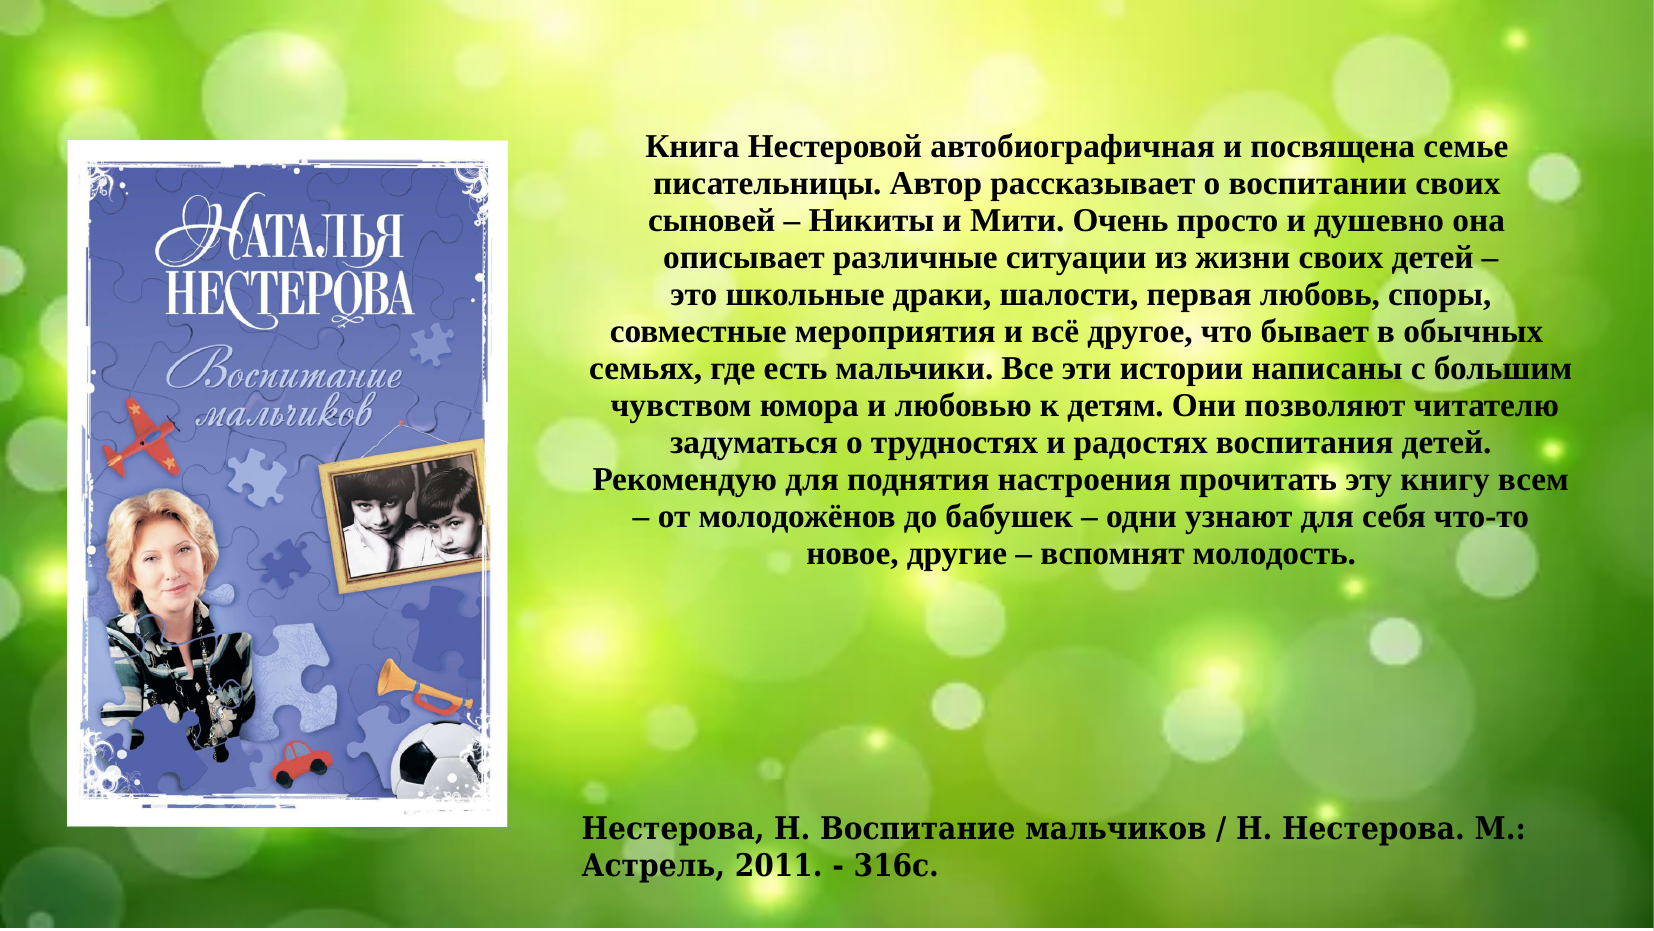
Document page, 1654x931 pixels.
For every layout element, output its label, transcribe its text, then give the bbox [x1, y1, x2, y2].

picture [0, 0, 1654, 929]
text_box Книга Нестеровой автобиографичная и посвящена семье писательницы. Автор рассказывает о воспитании своих сыновей – Никиты и Мити. Очень просто и душевно она описывает различные ситуации из жизни своих детей – это школьные драки, шалости, первая любовь, споры, совместные мероприятия и всё другое, что бывает в обычных семьях, где есть мальчики. Все эти истории написаны с большим чувством юмора и любовью к детям. Они позволяют читателю задуматься о трудностях и радостях воспитания детей. Рекомендую для поднятия настроения прочитать эту книгу всем – от молодожёнов до бабушек – одни узнают для себя что-то новое, другие – вспомнят молодость. [574, 120, 1602, 931]
